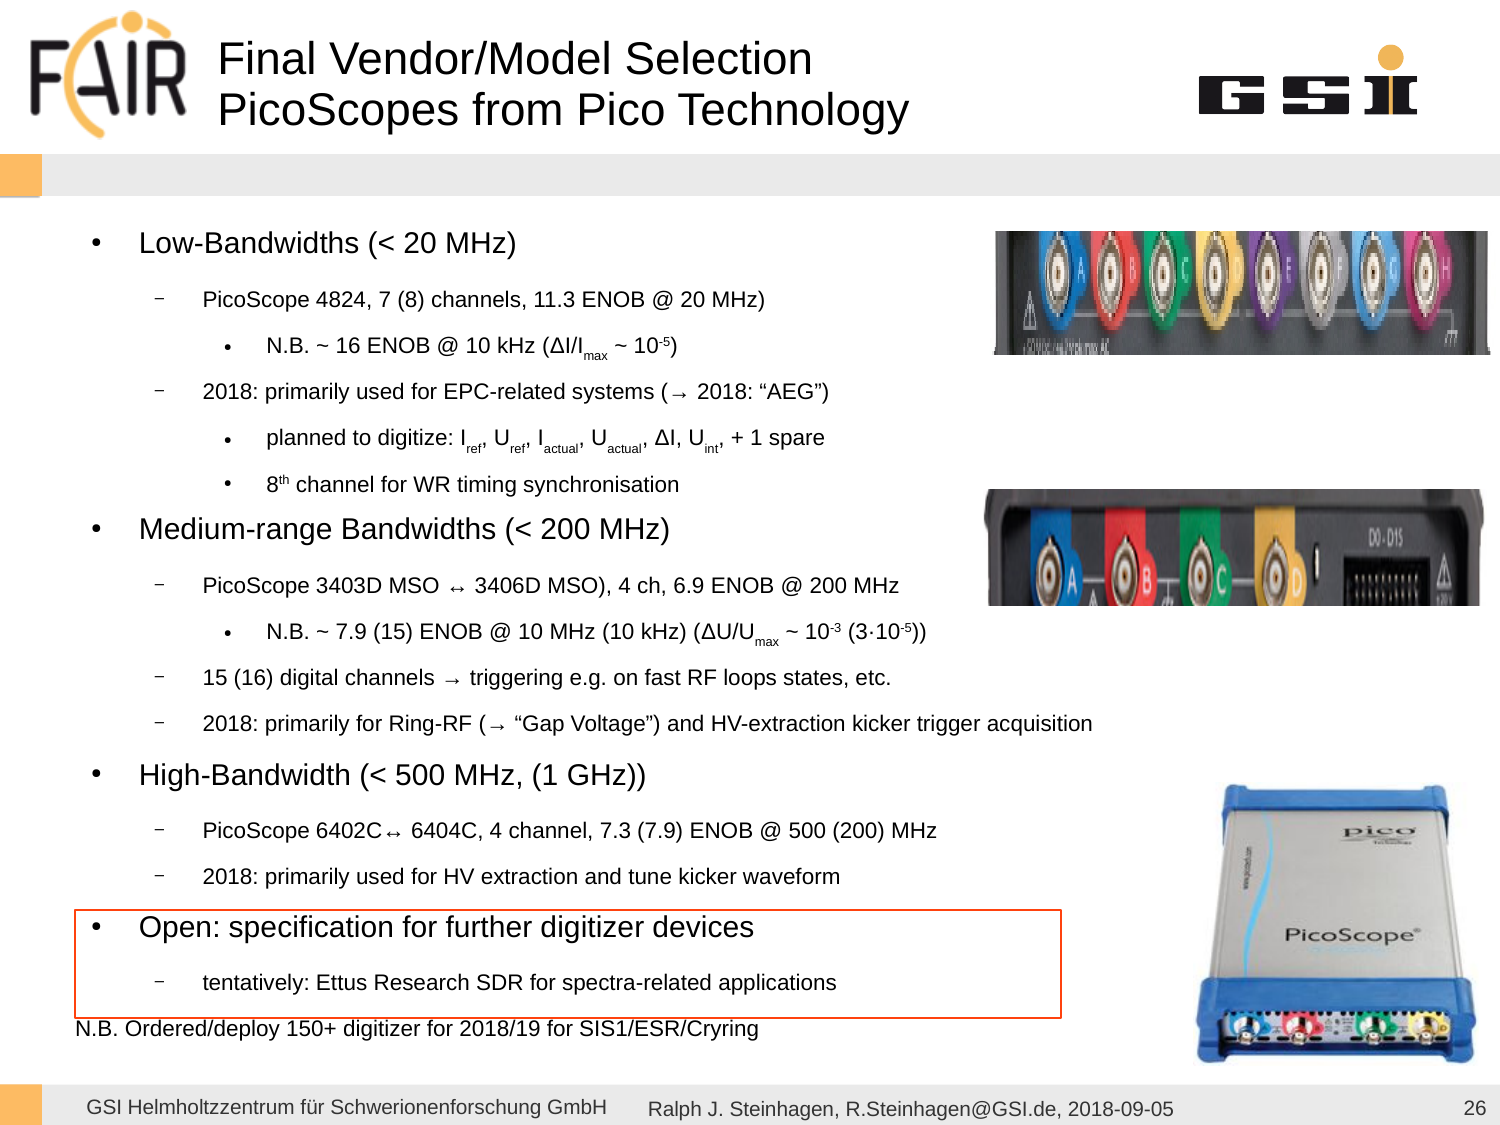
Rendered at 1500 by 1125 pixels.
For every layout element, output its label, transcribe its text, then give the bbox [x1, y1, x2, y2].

picture [1425, 231, 1500, 355]
picture [1425, 489, 1487, 606]
picture [1197, 42, 1419, 117]
picture [30, 9, 187, 141]
list Low-Bandwidths (< 20 MHz) PicoScope 4824, 7 (8) channels, 11.3 ENOB @ 20 MHz) N.B. ~ 16 ENOB @ 10 kHz (ΔI/Imax ~ 10-5) 2018: primarily used for EPC-related systems (→ 2018: “AEG”) planned to digitize: Iref, Uref, Iactual, Uactual, ΔI, Uint, + 1 spare 8th channel for WR timing synchronisation Medium-range Bandwidths (< 200 MHz) PicoScope 3403D MSO ↔ 3406D MSO), 4 ch, 6.9 ENOB @ 200 MHz N.B. ~ 7.9 (15) ENOB @ 10 MHz (10 kHz) (ΔU/Umax ~ 10-3 (3·10-5)) 15 (16) digital channels → triggering e.g. on fast RF loops states, etc. 2018: primarily for Ring-RF (→ “Gap Voltage”) and HV-extraction kicker trigger acquisition High-Bandwidth (< 500 MHz, (1 GHz)) PicoScope 6402C↔ 6404C, 4 channel, 7.3 (7.9) ENOB @ 500 (200) MHz 2018: primarily used for HV extraction and tune kicker waveform Open: specification for further digitizer devices tentatively: Ettus Research SDR for spectra-related applications N.B. Ordered/deploy 150+ digitizer for 2018/19 for SIS1/ESR/Cryring [76, 911, 1060, 1017]
title Final Vendor/Model Selection PicoScopes from Pico Technology [217, 20, 1109, 147]
list Low-Bandwidths (< 20 MHz) PicoScope 4824, 7 (8) channels, 11.3 ENOB @ 20 MHz) N.B. ~ 16 ENOB @ 10 kHz (ΔI/Imax ~ 10-5) 2018: primarily used for EPC-related systems (→ 2018: “AEG”) planned to digitize: Iref, Uref, Iactual, Uactual, ΔI, Uint, + 1 spare 8th channel for WR timing synchronisation Medium-range Bandwidths (< 200 MHz) PicoScope 3403D MSO ↔ 3406D MSO), 4 ch, 6.9 ENOB @ 200 MHz N.B. ~ 7.9 (15) ENOB @ 10 MHz (10 kHz) (ΔU/Umax ~ 10-3 (3·10-5)) 15 (16) digital channels → triggering e.g. on fast RF loops states, etc. 2018: primarily for Ring-RF (→ “Gap Voltage”) and HV-extraction kicker trigger acquisition High-Bandwidth (< 500 MHz, (1 GHz)) PicoScope 6402C↔ 6404C, 4 channel, 7.3 (7.9) ENOB @ 500 (200) MHz 2018: primarily used for HV extraction and tune kicker waveform Open: specification for further digitizer devices tentatively: Ettus Research SDR for spectra-related applications N.B. Ordered/deploy 150+ digitizer for 2018/19 for SIS1/ESR/Cryring [75, 226, 1425, 1050]
picture [1193, 782, 1479, 1067]
